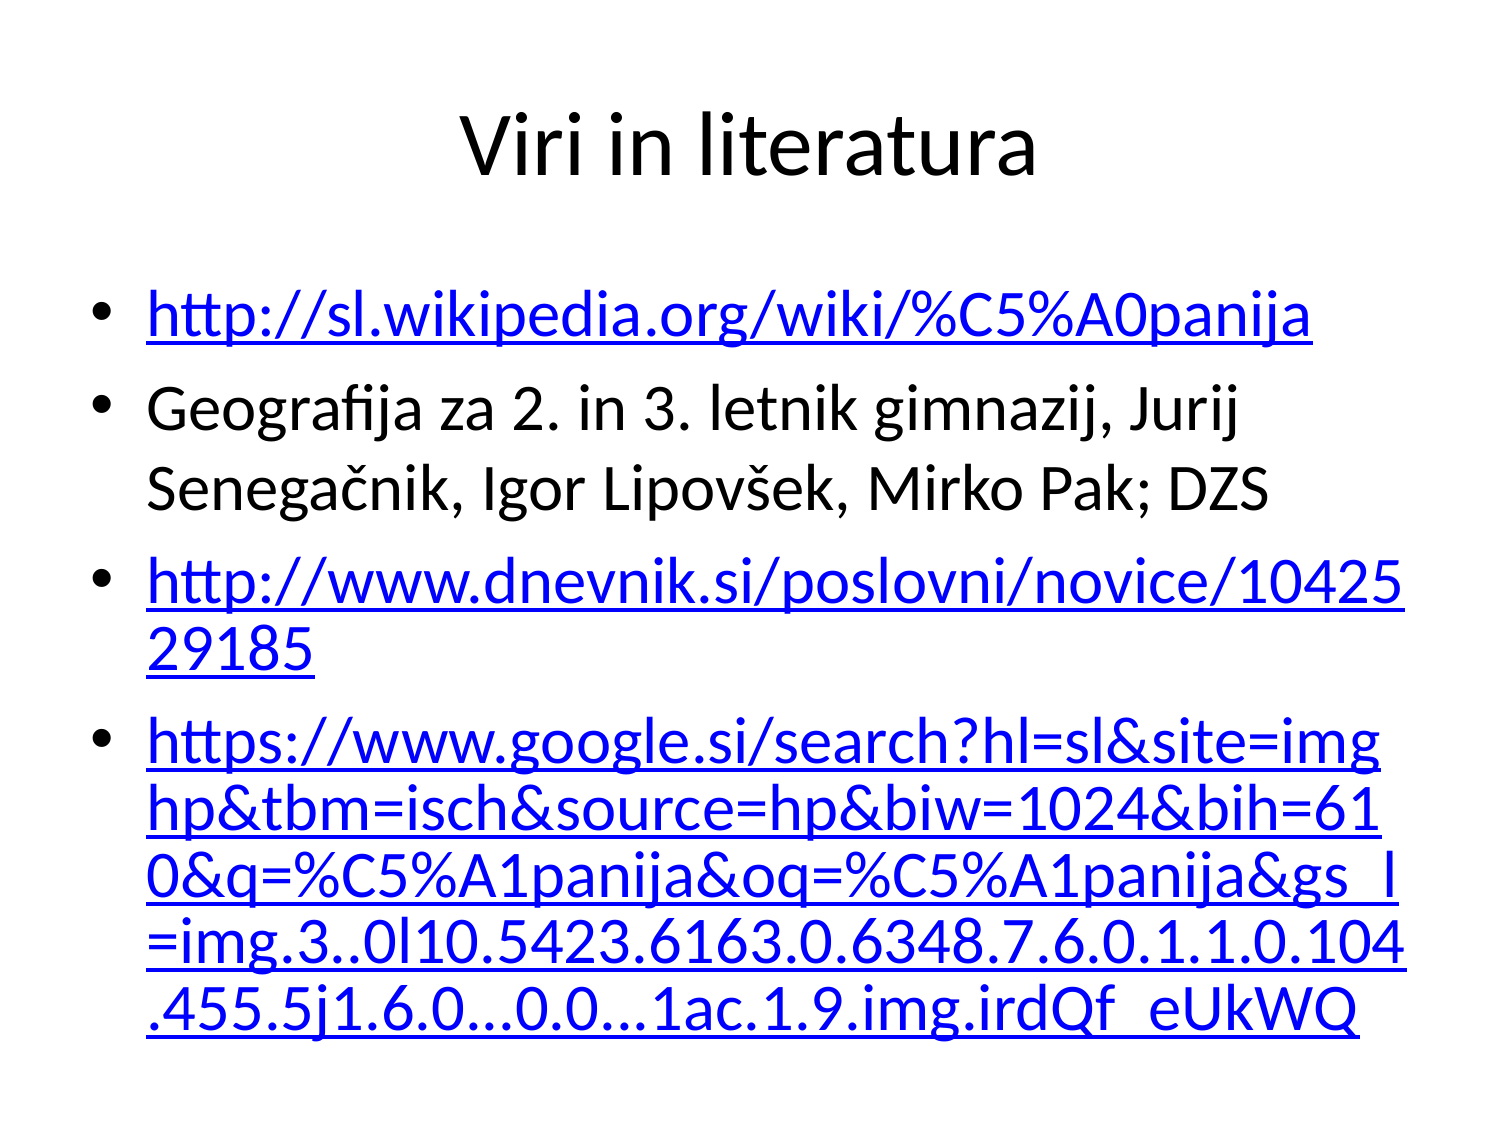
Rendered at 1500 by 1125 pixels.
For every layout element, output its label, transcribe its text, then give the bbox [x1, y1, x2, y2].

list http://sl.wikipedia.org/wiki/%C5%A0panija Geografija za 2. in 3. letnik gimnazij, Jurij Senegačnik, Igor Lipovšek, Mirko Pak; DZS http://www.dnevnik.si/poslovni/novice/1042529185 https://www.google.si/search?hl=sl&site=imghp&tbm=isch&source=hp&biw=1024&bih=610&q=%C5%A1panija&oq=%C5%A1panija&gs_l=img.3..0l10.5423.6163.0.6348.7.6.0.1.1.0.104.455.5j1.6.0...0.0...1ac.1.9.img.irdQf_eUkWQ [75, 262, 1425, 1005]
title Viri in literatura [75, 45, 1425, 233]
